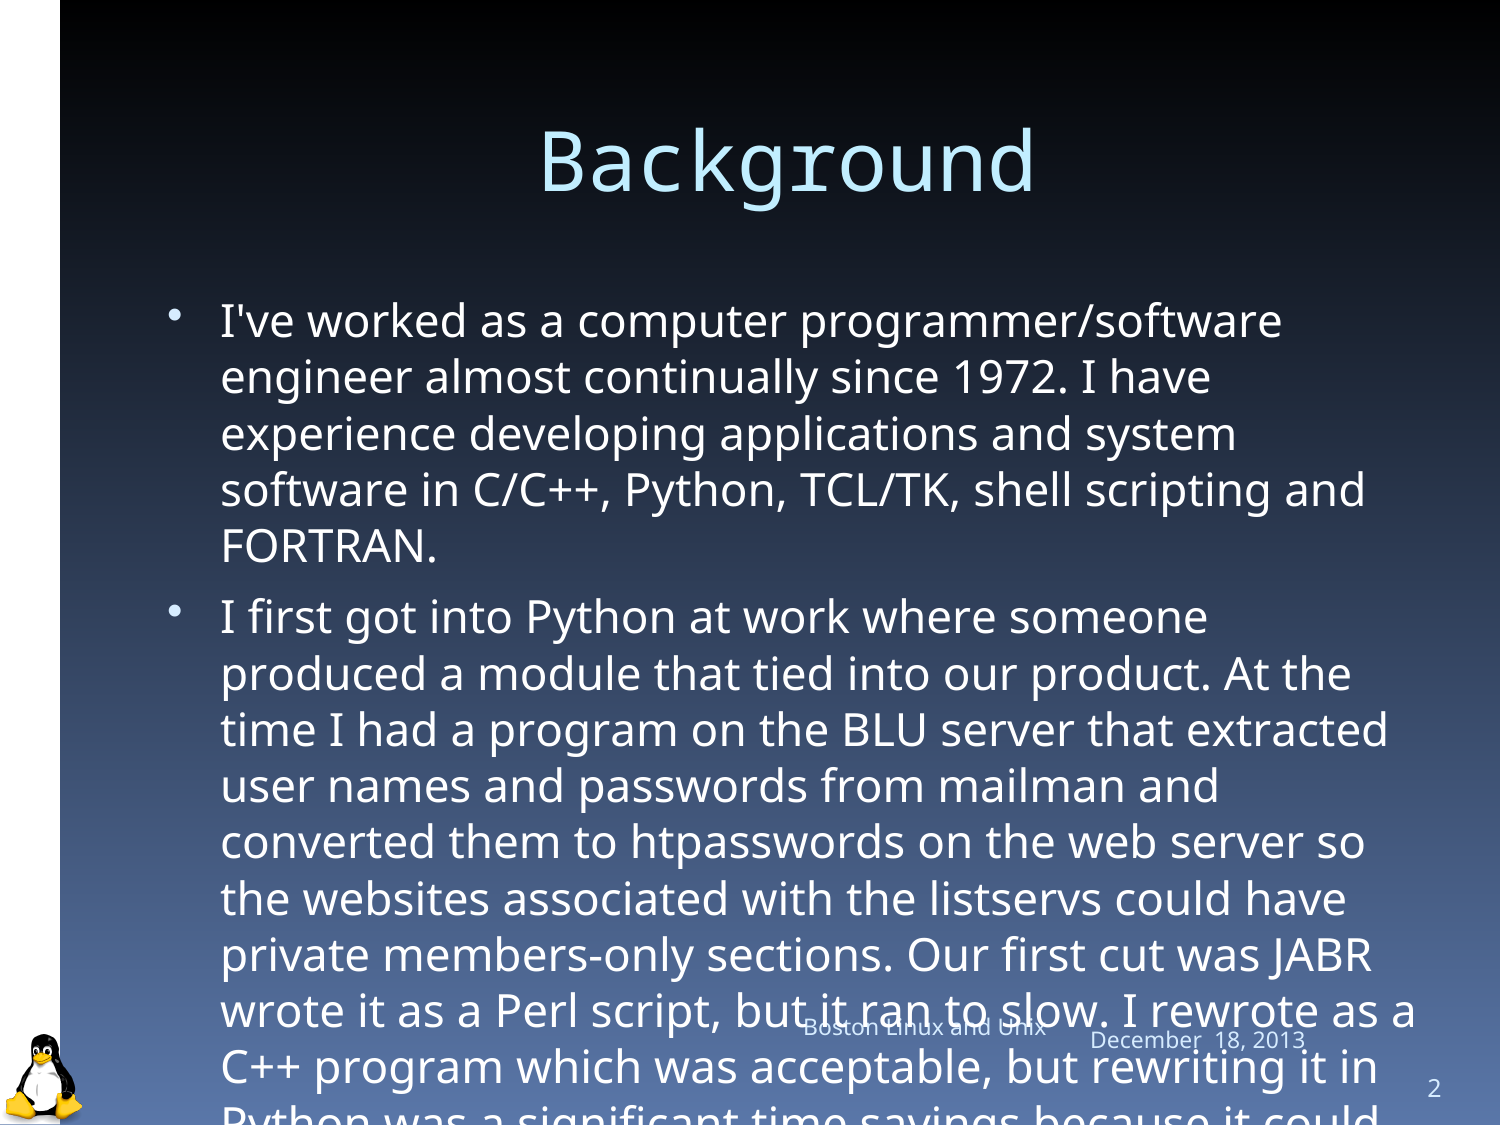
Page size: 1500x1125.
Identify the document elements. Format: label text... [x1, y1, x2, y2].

list I've worked as a computer programmer/software engineer almost continually since 1972. I have experience developing applications and system software in C/C++, Python, TCL/TK, shell scripting and FORTRAN. I first got into Python at work where someone produced a module that tied into our product. At the time I had a program on the BLU server that extracted user names and passwords from mailman and converted them to htpasswords on the web server so the websites associated with the listservs could have private members-only sections. Our first cut was JABR wrote it as a Perl script, but it ran to slow. I rewrote as a C++ program which was acceptable, but rewriting it in Python was a significant time savings because it could access mailman structures directly. [150, 292, 1426, 1078]
picture [0, 1034, 82, 1125]
title Background [150, 84, 1426, 235]
